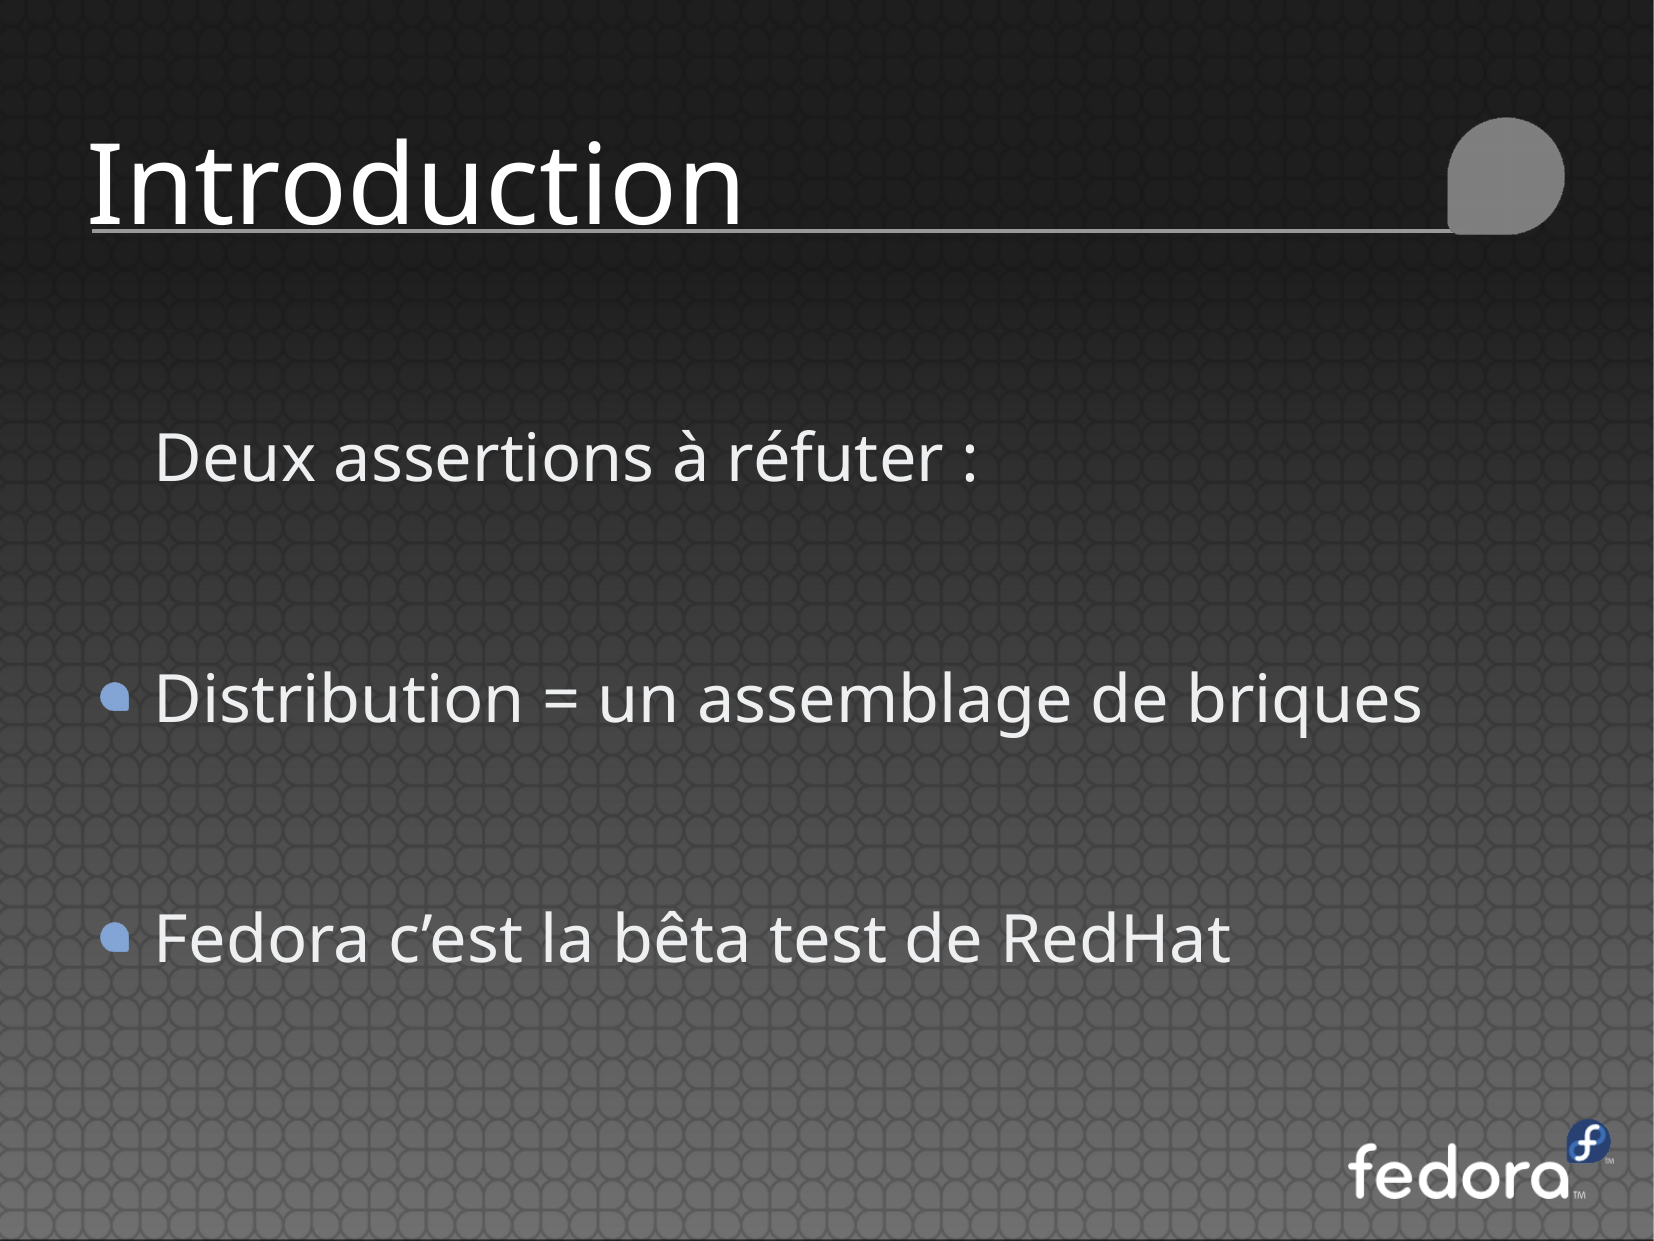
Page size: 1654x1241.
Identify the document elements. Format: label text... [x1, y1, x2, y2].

title Introduction [86, 112, 1576, 249]
list Deux assertions à réfuter : Distribution = un assemblage de briques Fedora c’est la bêta test de RedHat [82, 290, 1571, 1010]
picture [0, 0, 1654, 1241]
